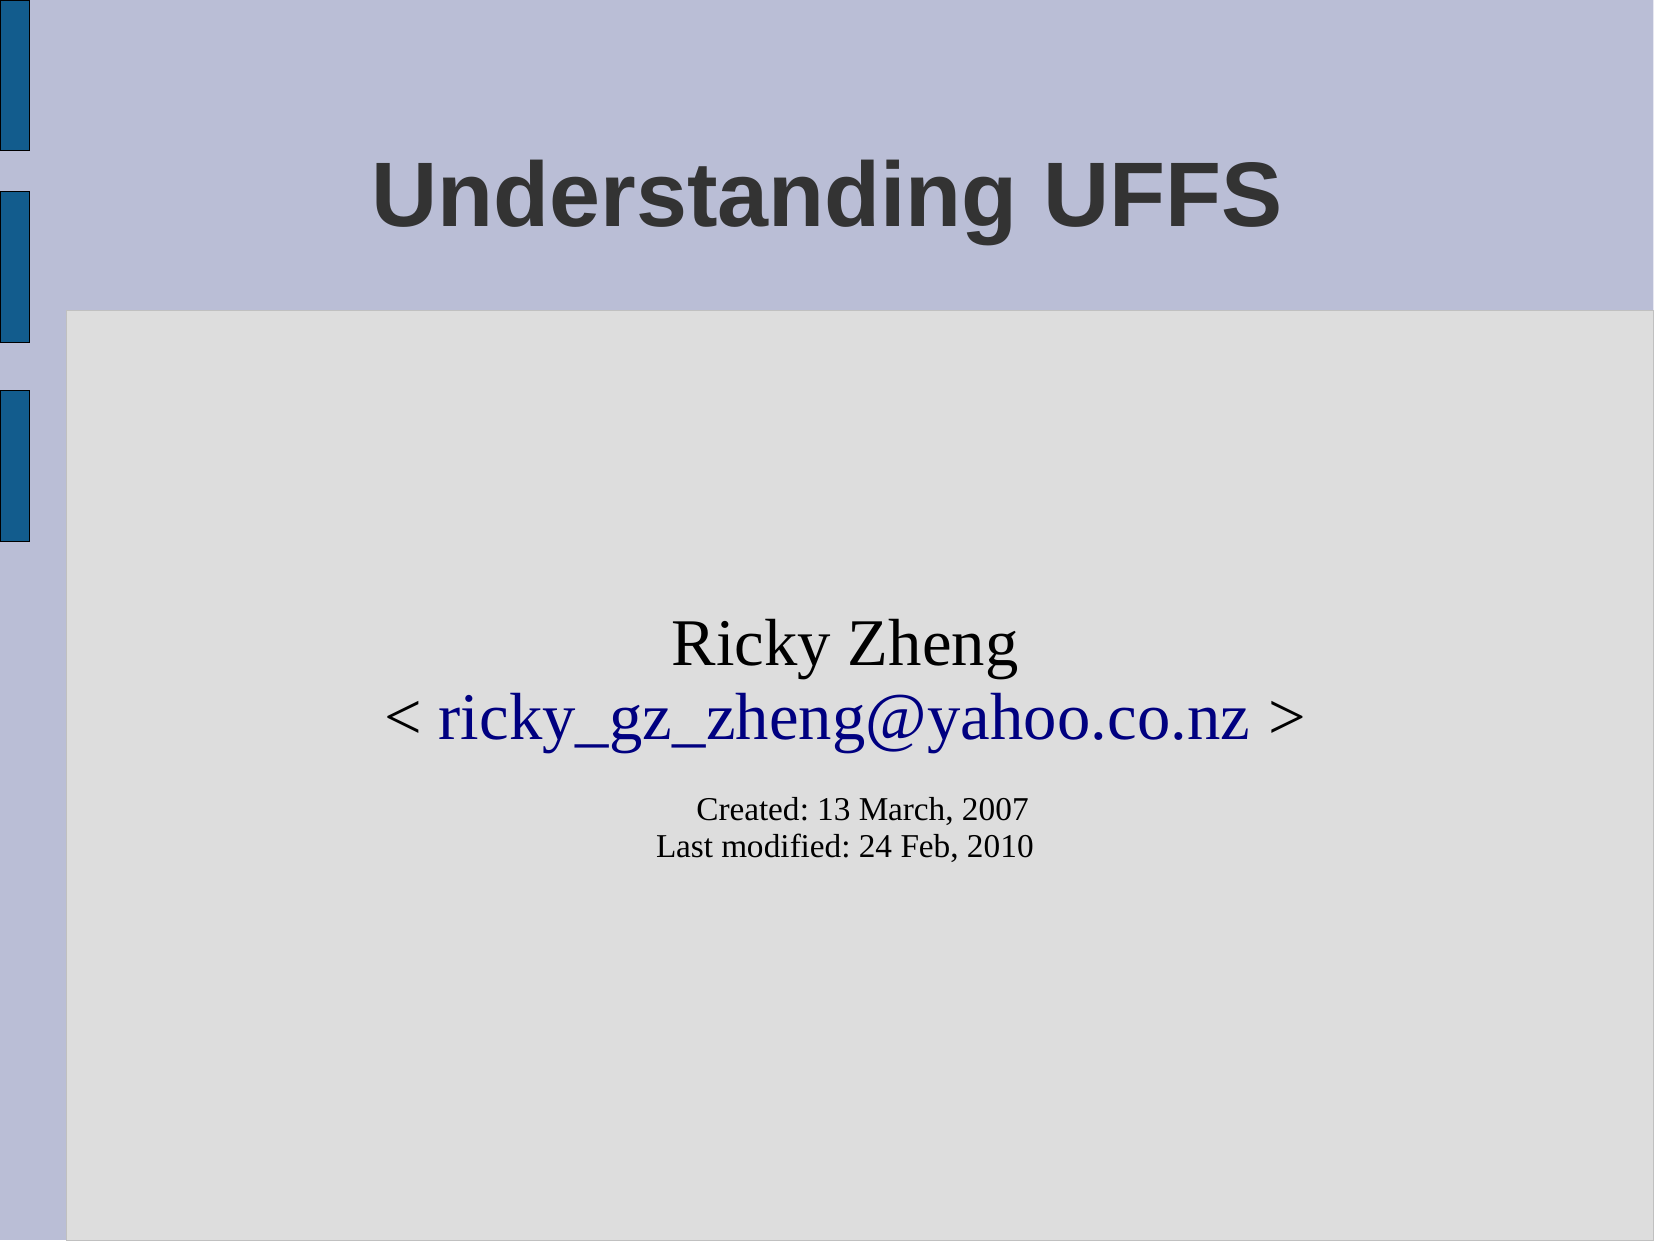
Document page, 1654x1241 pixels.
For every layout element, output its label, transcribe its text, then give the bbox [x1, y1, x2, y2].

title Understanding UFFS [121, 91, 1534, 299]
subtitle Ricky Zheng < ricky_gz_zheng@yahoo.co.nz > Created: 13 March, 2007 Last modified: 24 Feb, 2010 [121, 344, 1534, 1127]
